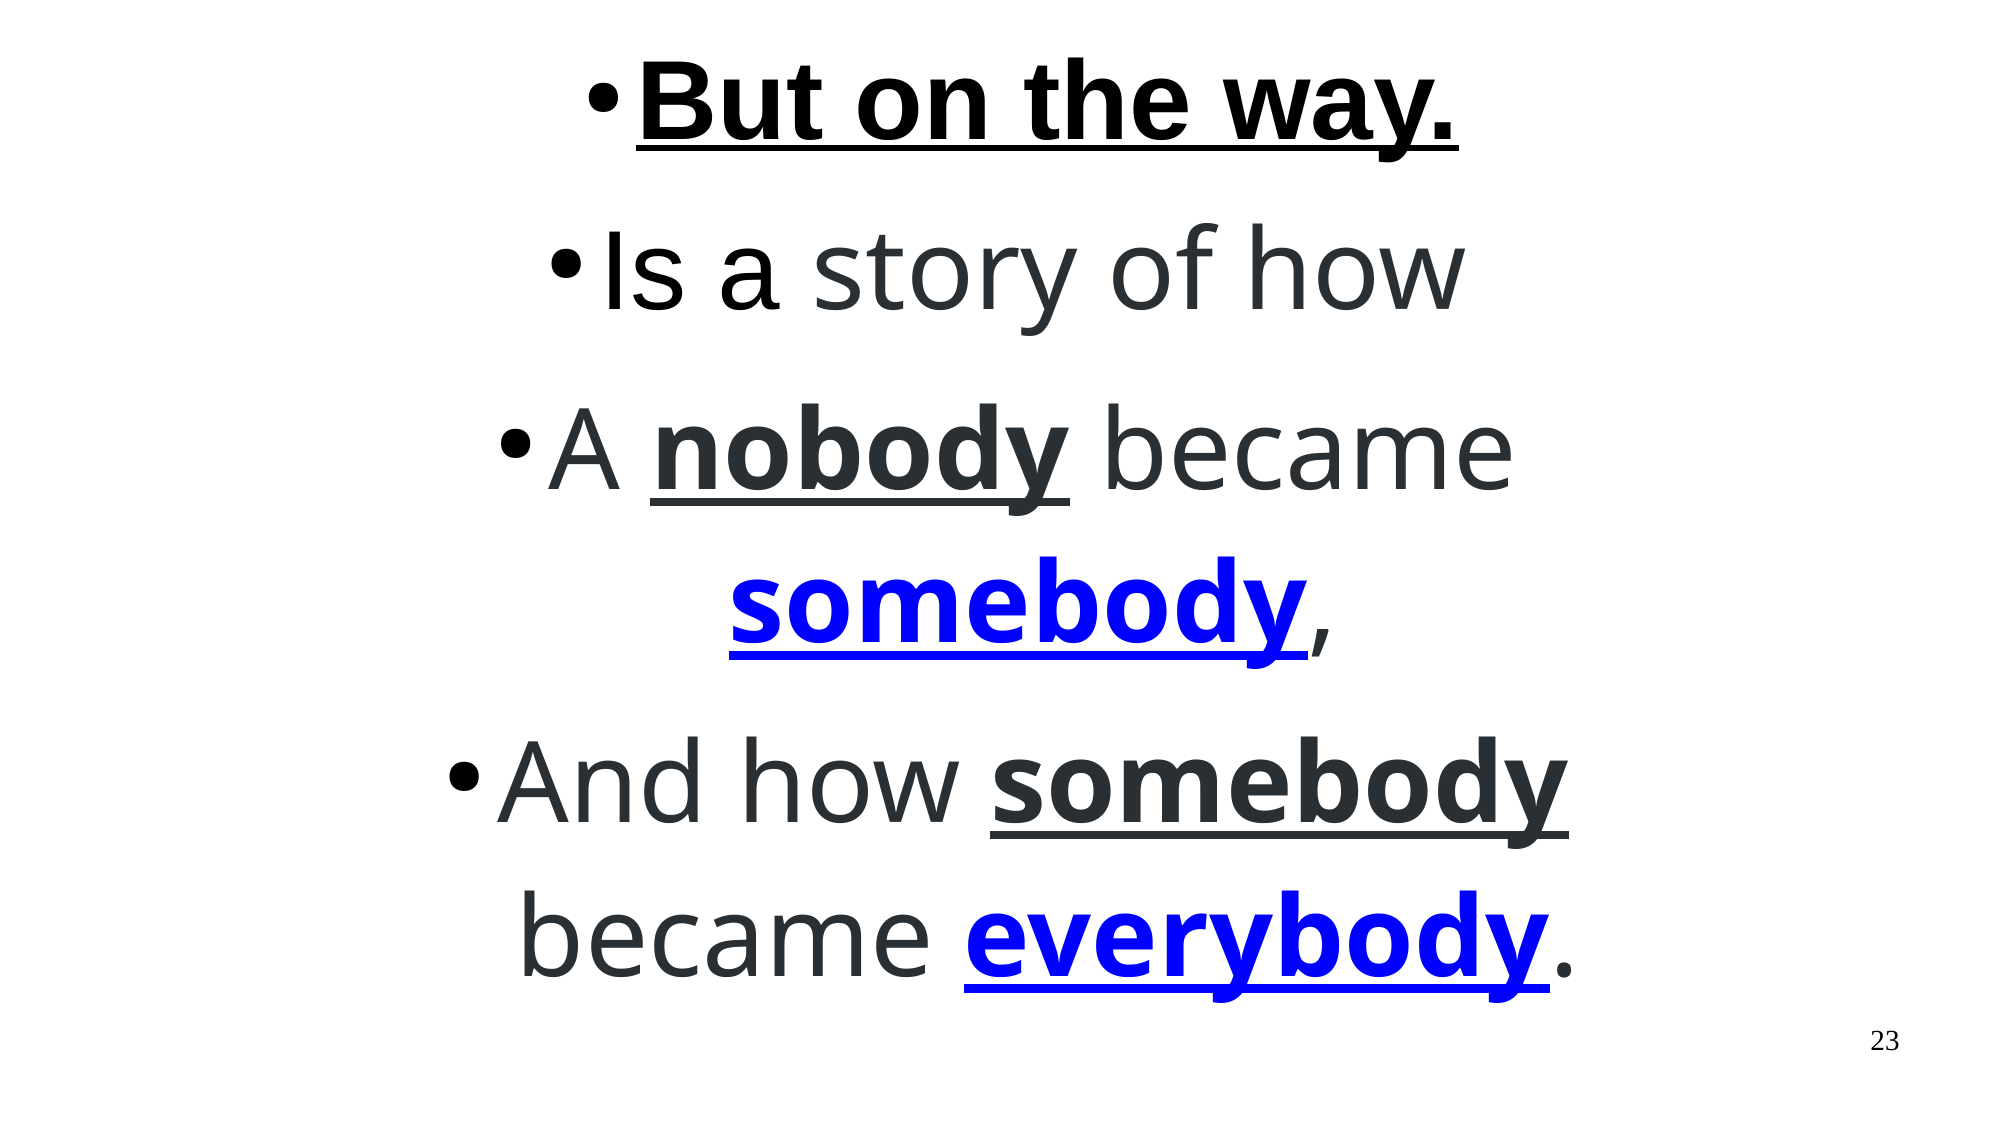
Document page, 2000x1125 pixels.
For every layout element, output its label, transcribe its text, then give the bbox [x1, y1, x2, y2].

list But on the way. Is a story of how A nobody became somebody, And how somebody became everybody. [37, 37, 1988, 1088]
